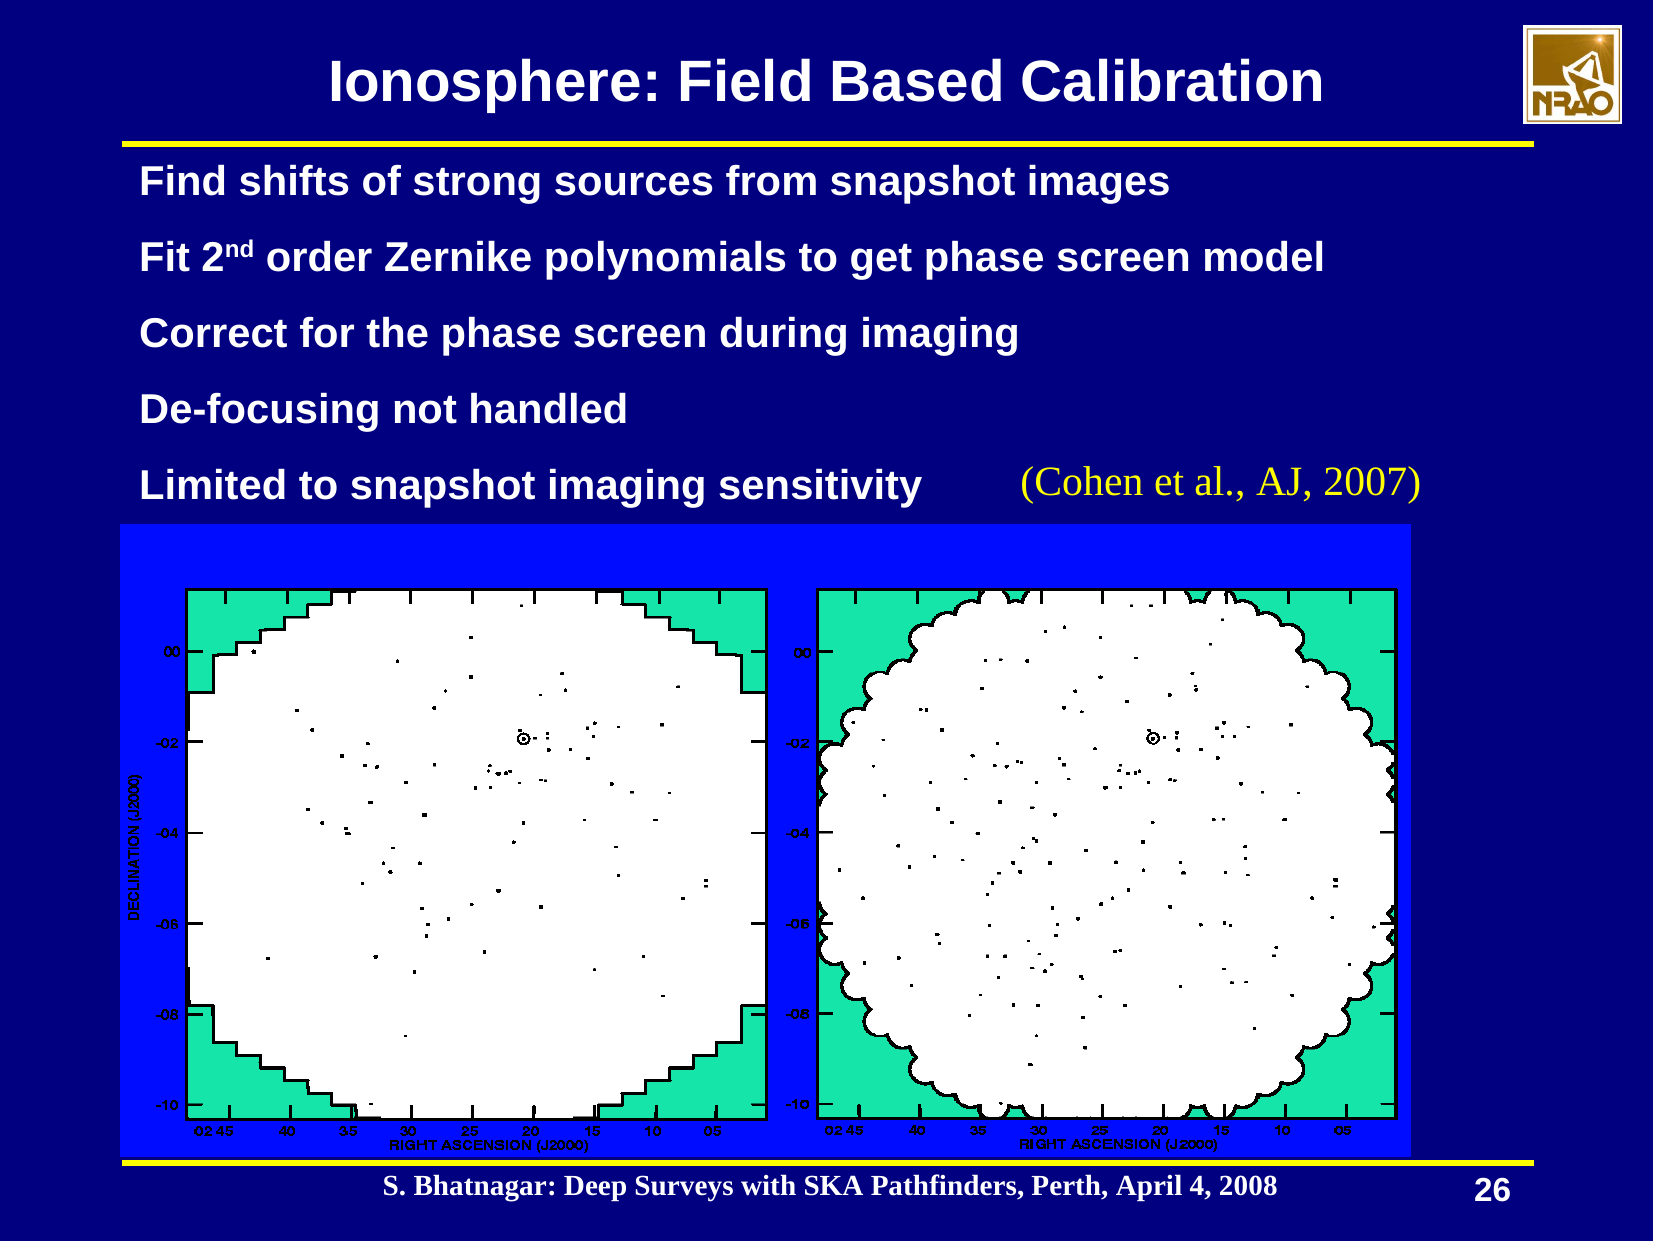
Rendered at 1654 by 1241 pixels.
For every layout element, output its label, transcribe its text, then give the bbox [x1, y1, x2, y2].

list Find shifts of strong sources from snapshot images Fit 2nd order Zernike polynomials to get phase screen model Correct for the phase screen during imaging De-focusing not handled Limited to snapshot imaging sensitivity [121, 157, 1533, 510]
title Ionosphere: Field Based Calibration [121, 26, 1533, 136]
picture [120, 524, 1411, 1157]
text_box (Cohen et al., AJ, 2007) [1020, 458, 1422, 517]
picture [1523, 25, 1622, 124]
